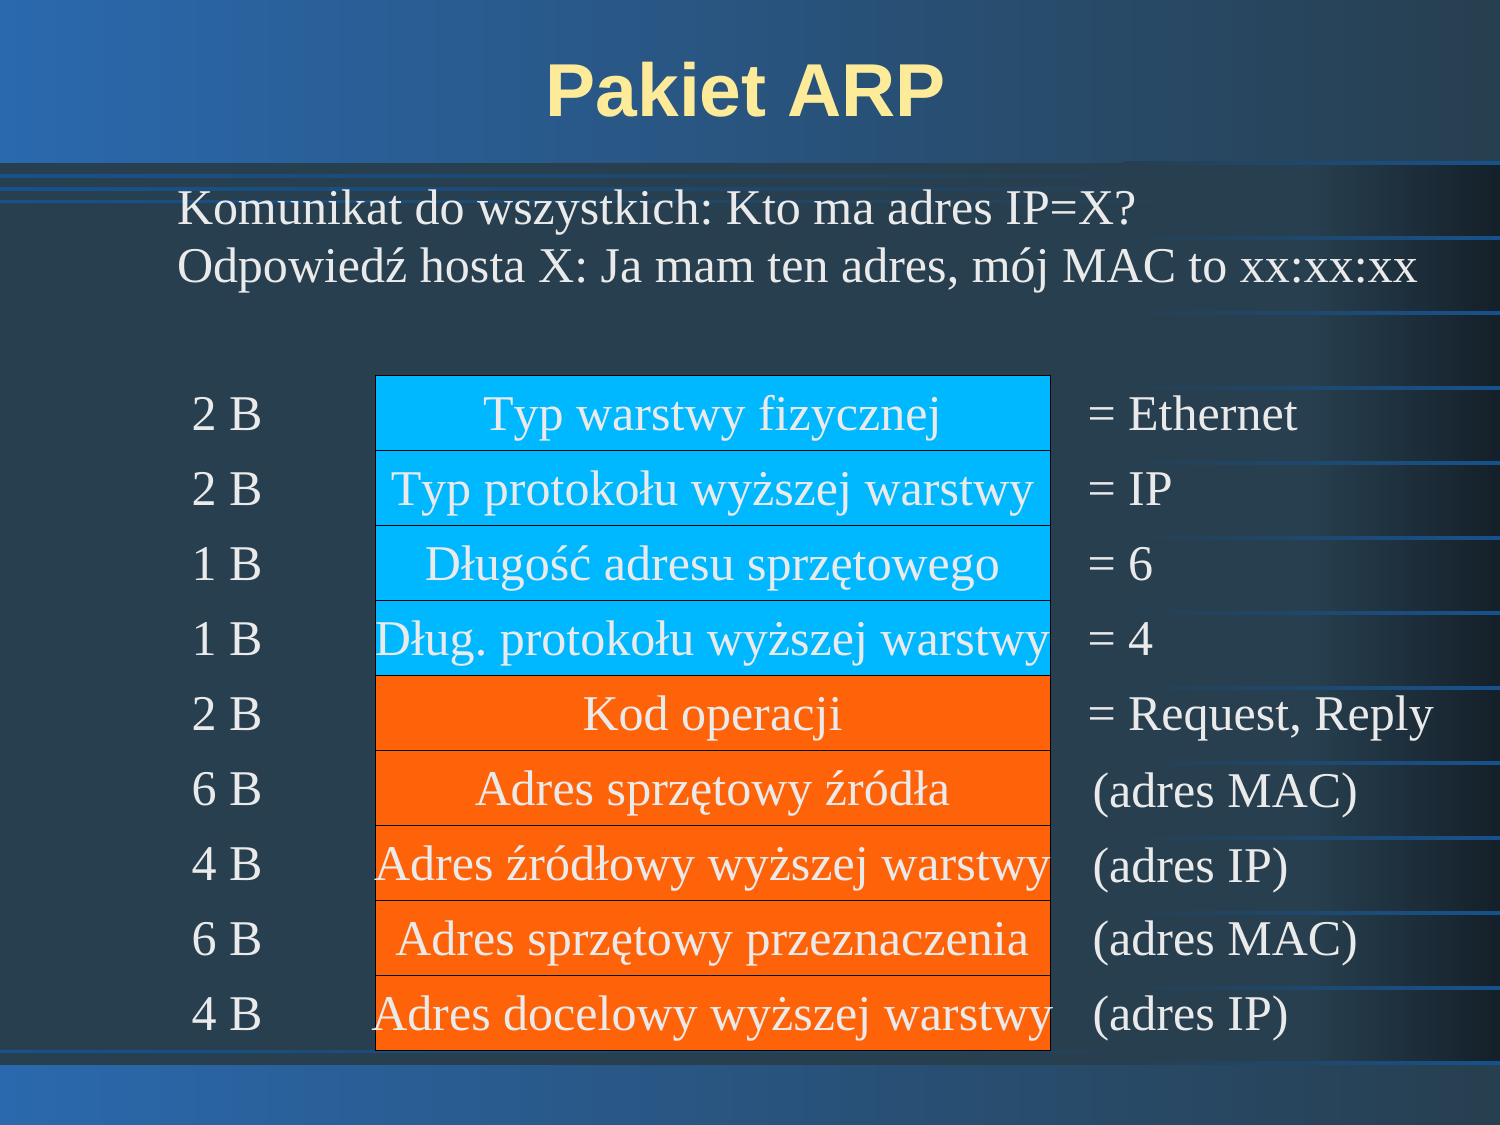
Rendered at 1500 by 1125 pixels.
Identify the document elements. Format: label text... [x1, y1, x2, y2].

text_box (adres MAC) [1092, 899, 1463, 975]
text_box 2 B [112, 451, 263, 526]
text_box Dług. protokołu wyższej warstwy [375, 601, 1051, 676]
text_box Typ warstwy fizycznej [375, 375, 1051, 450]
text_box Adres sprzętowy źródła [375, 751, 1051, 826]
text_box Kod operacji [375, 676, 1051, 751]
text_box 2 B [112, 676, 263, 751]
text_box 4 B [112, 976, 263, 1051]
text_box 1 B [112, 601, 263, 676]
text_box (adres IP) [1092, 975, 1463, 1050]
text_box 6 B [112, 751, 263, 826]
text_box (adres MAC) [1092, 751, 1463, 827]
text_box 4 B [112, 826, 263, 901]
text_box = Request, Reply [1087, 675, 1458, 751]
text_box = Ethernet [1087, 375, 1313, 450]
text_box Adres docelowy wyższej warstwy [375, 976, 1051, 1051]
text_box 1 B [112, 526, 263, 601]
title Pakiet ARP [83, 24, 1409, 151]
text_box Adres źródłowy wyższej warstwy [375, 826, 1051, 901]
text_box Typ protokołu wyższej warstwy [375, 450, 1051, 526]
text_box 6 B [112, 901, 263, 976]
text_box = 6 [1087, 525, 1313, 600]
text_box (adres IP) [1092, 827, 1463, 899]
text_box Adres sprzętowy przeznaczenia [375, 901, 1051, 976]
text_box = 4 [1087, 600, 1313, 675]
text_box Komunikat do wszystkich: Kto ma adres IP=X? Odpowiedź hosta X: Ja mam ten adres, mój MAC to xx:xx:xx [177, 177, 1394, 291]
text_box = IP [1087, 450, 1313, 525]
text_box Długość adresu sprzętowego [375, 526, 1051, 601]
text_box 2 B [112, 375, 263, 451]
